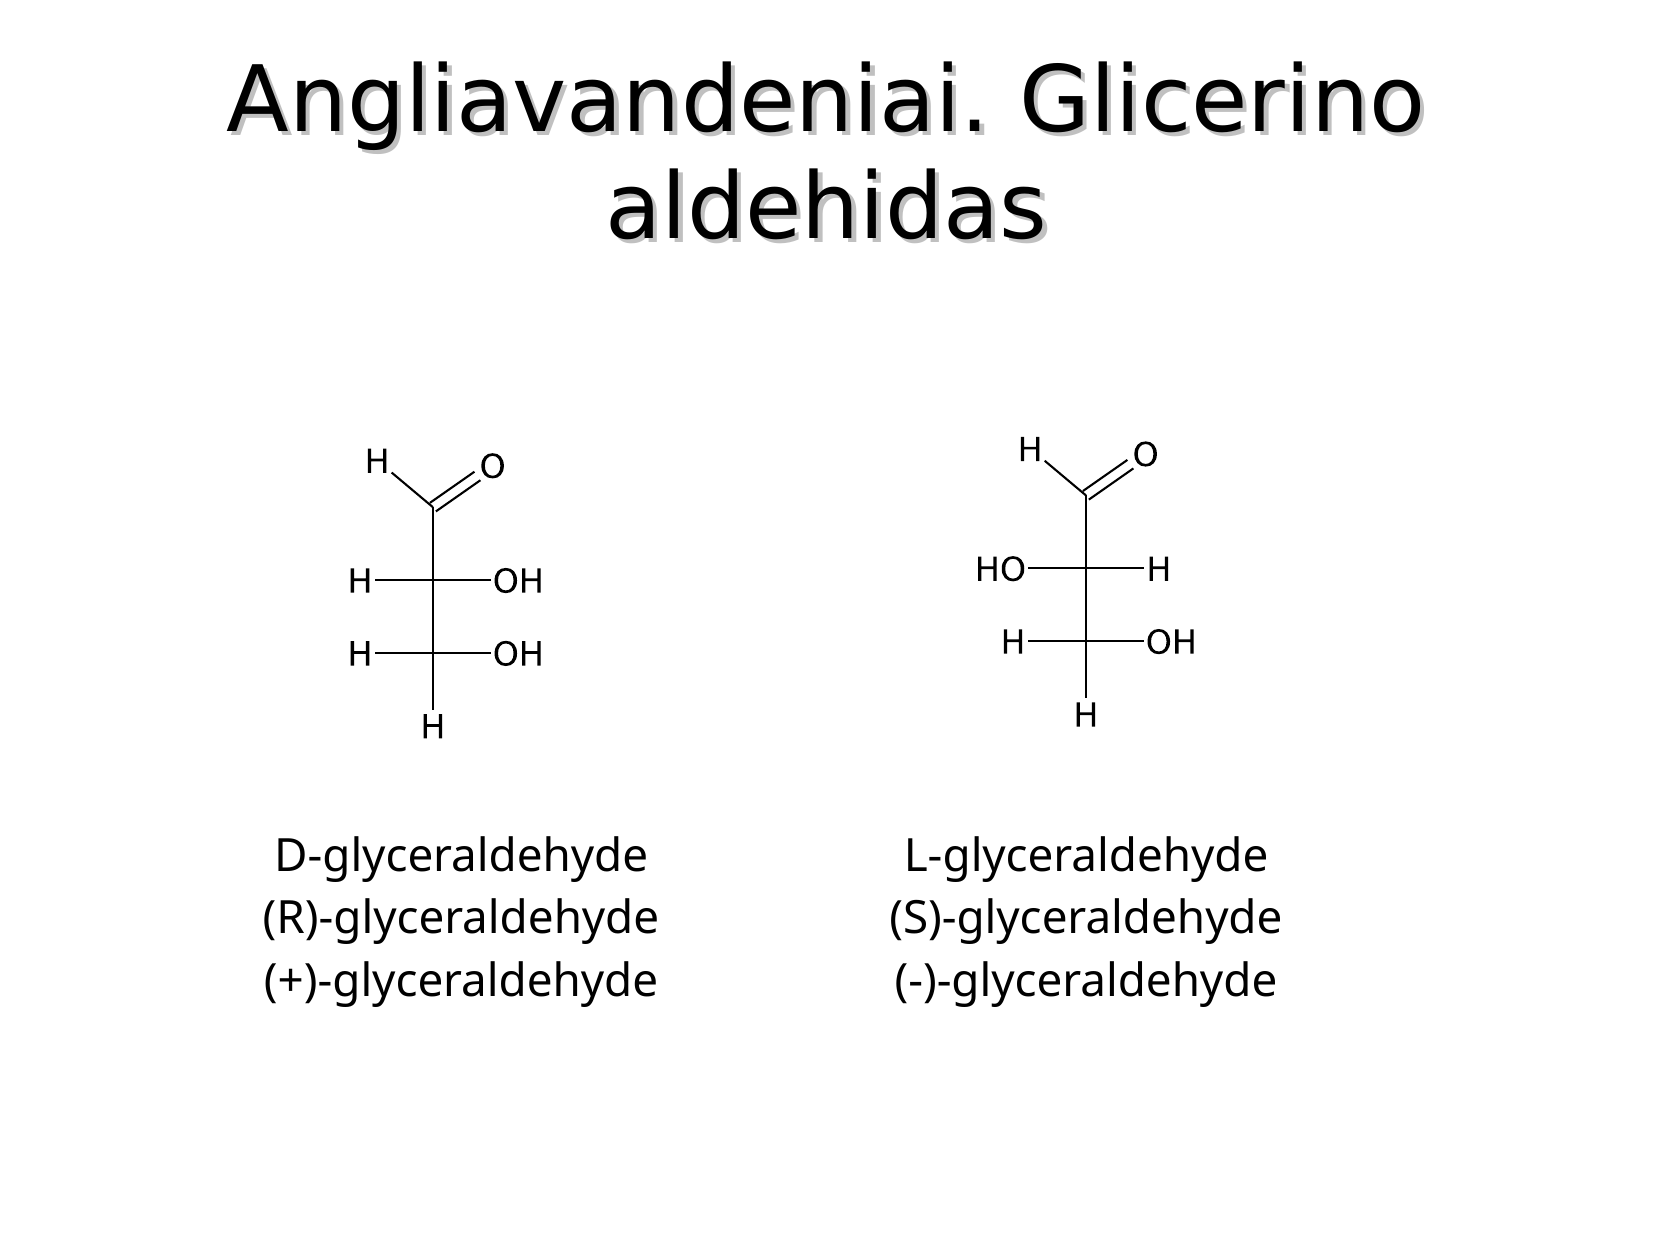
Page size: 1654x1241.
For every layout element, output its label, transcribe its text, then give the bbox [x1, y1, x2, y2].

text_box D-glyceraldehyde (R)-glyceraldehyde (+)-glyceraldehyde [248, 814, 685, 1014]
picture [969, 425, 1205, 742]
text_box L-glyceraldehyde (S)-glyceraldehyde (-)-glyceraldehyde [874, 814, 1309, 1014]
picture [342, 437, 551, 754]
title Angliavandeniai. Glicerino aldehidas [82, 45, 1571, 261]
